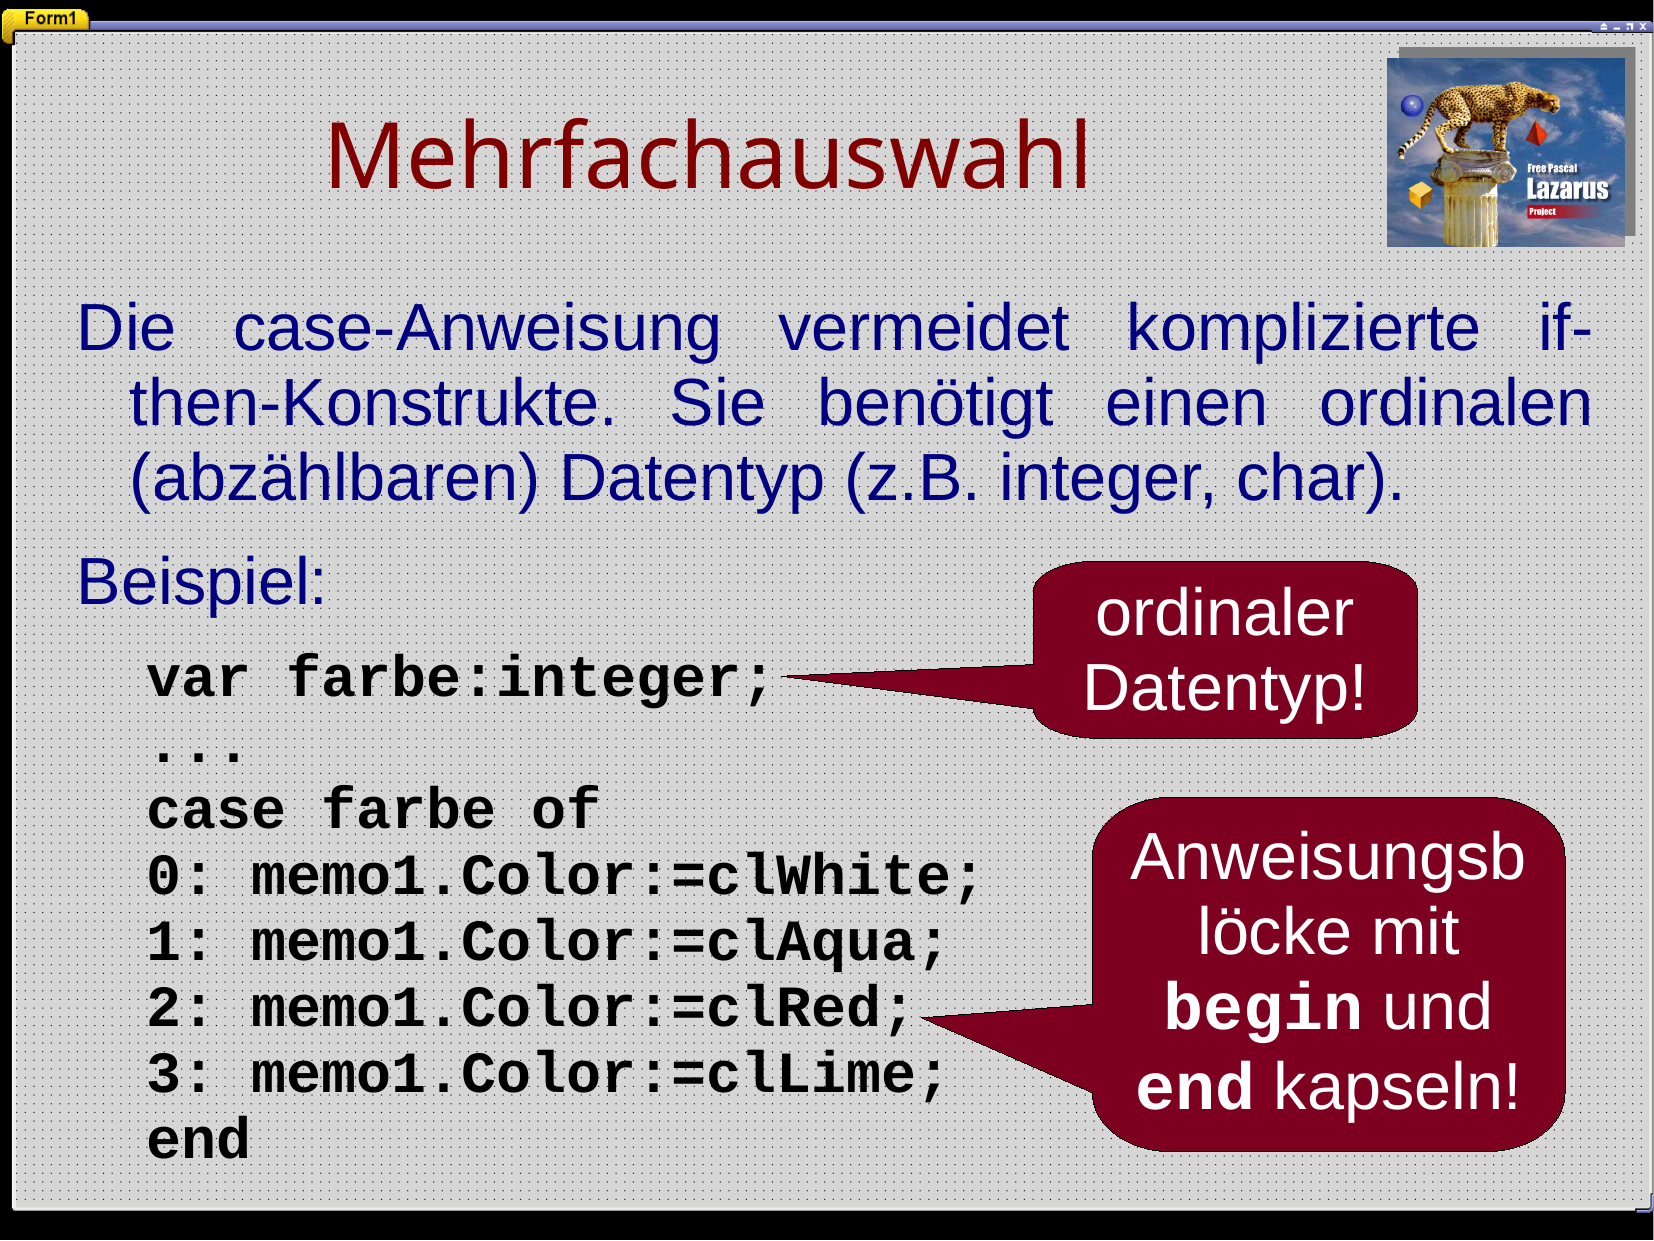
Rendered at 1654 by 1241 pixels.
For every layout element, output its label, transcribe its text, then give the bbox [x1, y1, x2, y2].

title Mehrfachauswahl [29, 56, 1388, 250]
list Die case-Anweisung vermeidet komplizierte if-then-Konstrukte. Sie benötigt einen ordinalen (abzählbaren) Datentyp (z.B. integer, char). Beispiel: var farbe:integer; ... case farbe of 0: memo1.Color:=clWhite; 1: memo1.Color:=clAqua; 2: memo1.Color:=clRed; 3: memo1.Color:=clLime; end [59, 290, 1595, 1177]
text_box ordinaler Datentyp! [781, 561, 1418, 739]
picture [2, 8, 1654, 1213]
text_box Anweisungsblöcke mit begin und end kapseln! [921, 797, 1566, 1152]
